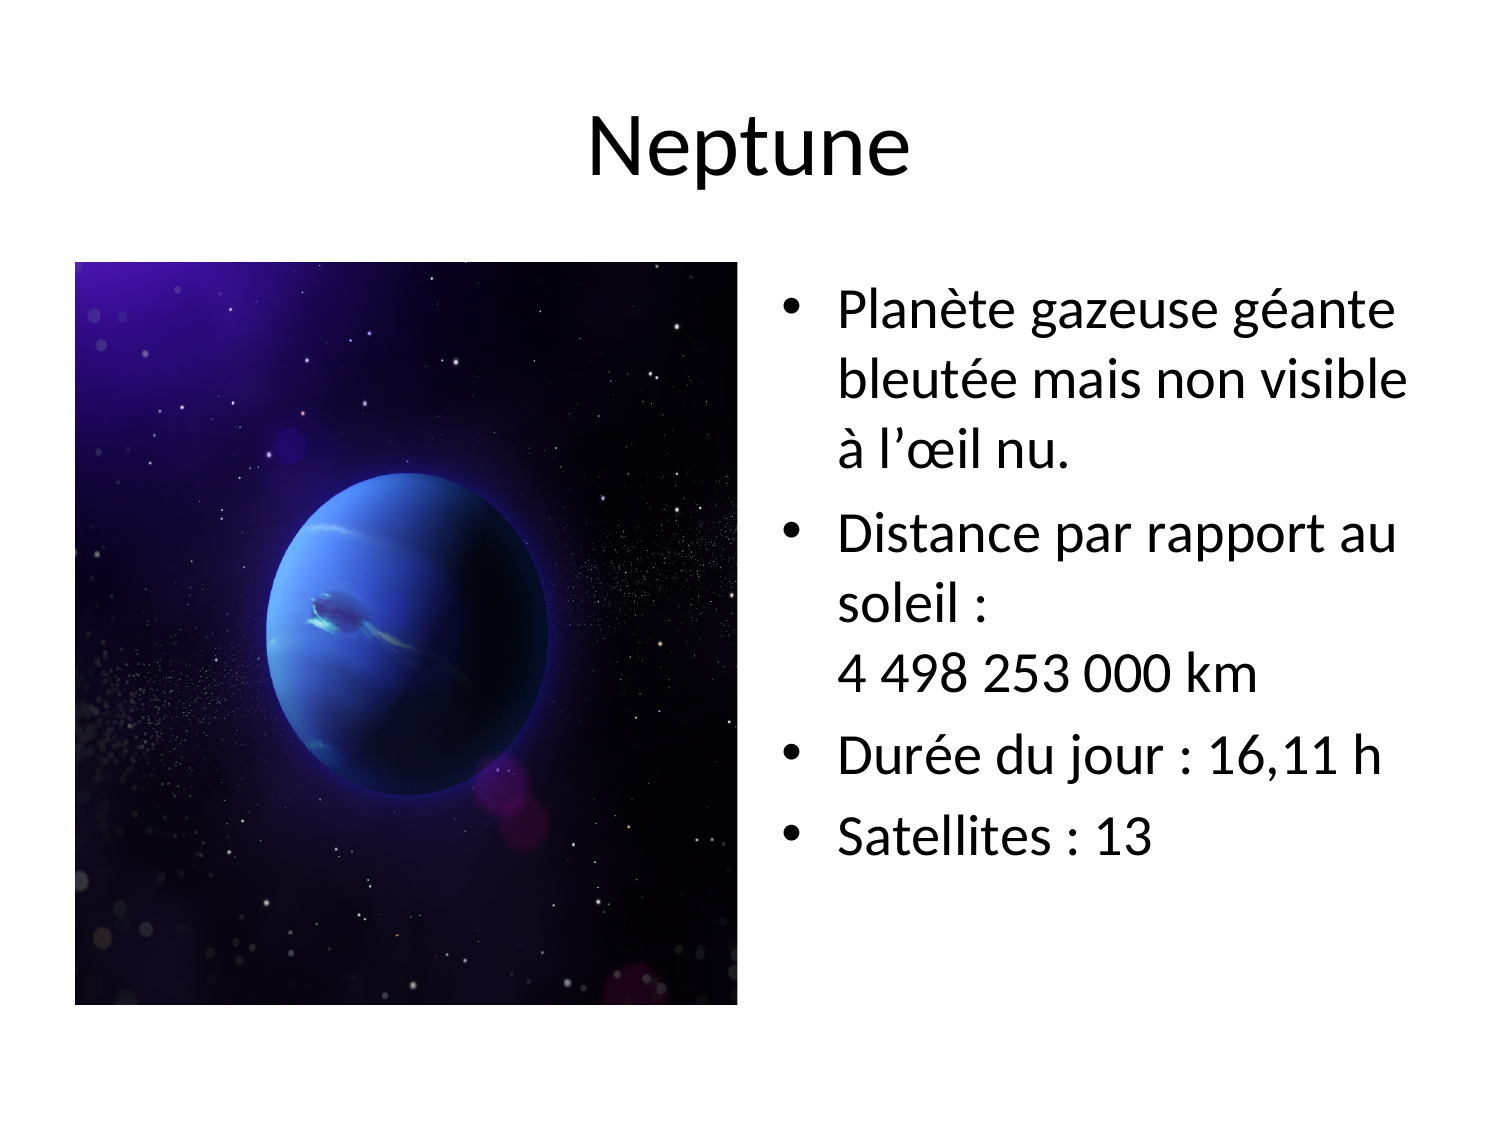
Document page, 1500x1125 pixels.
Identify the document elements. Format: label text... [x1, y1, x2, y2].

text_box [75, 262, 738, 1006]
list Planète gazeuse géante bleutée mais non visible à l’œil nu. Distance par rapport au soleil : 4 498 253 000 km Durée du jour : 16,11 h Satellites : 13 [766, 262, 1426, 1005]
title Neptune [75, 21, 1426, 257]
